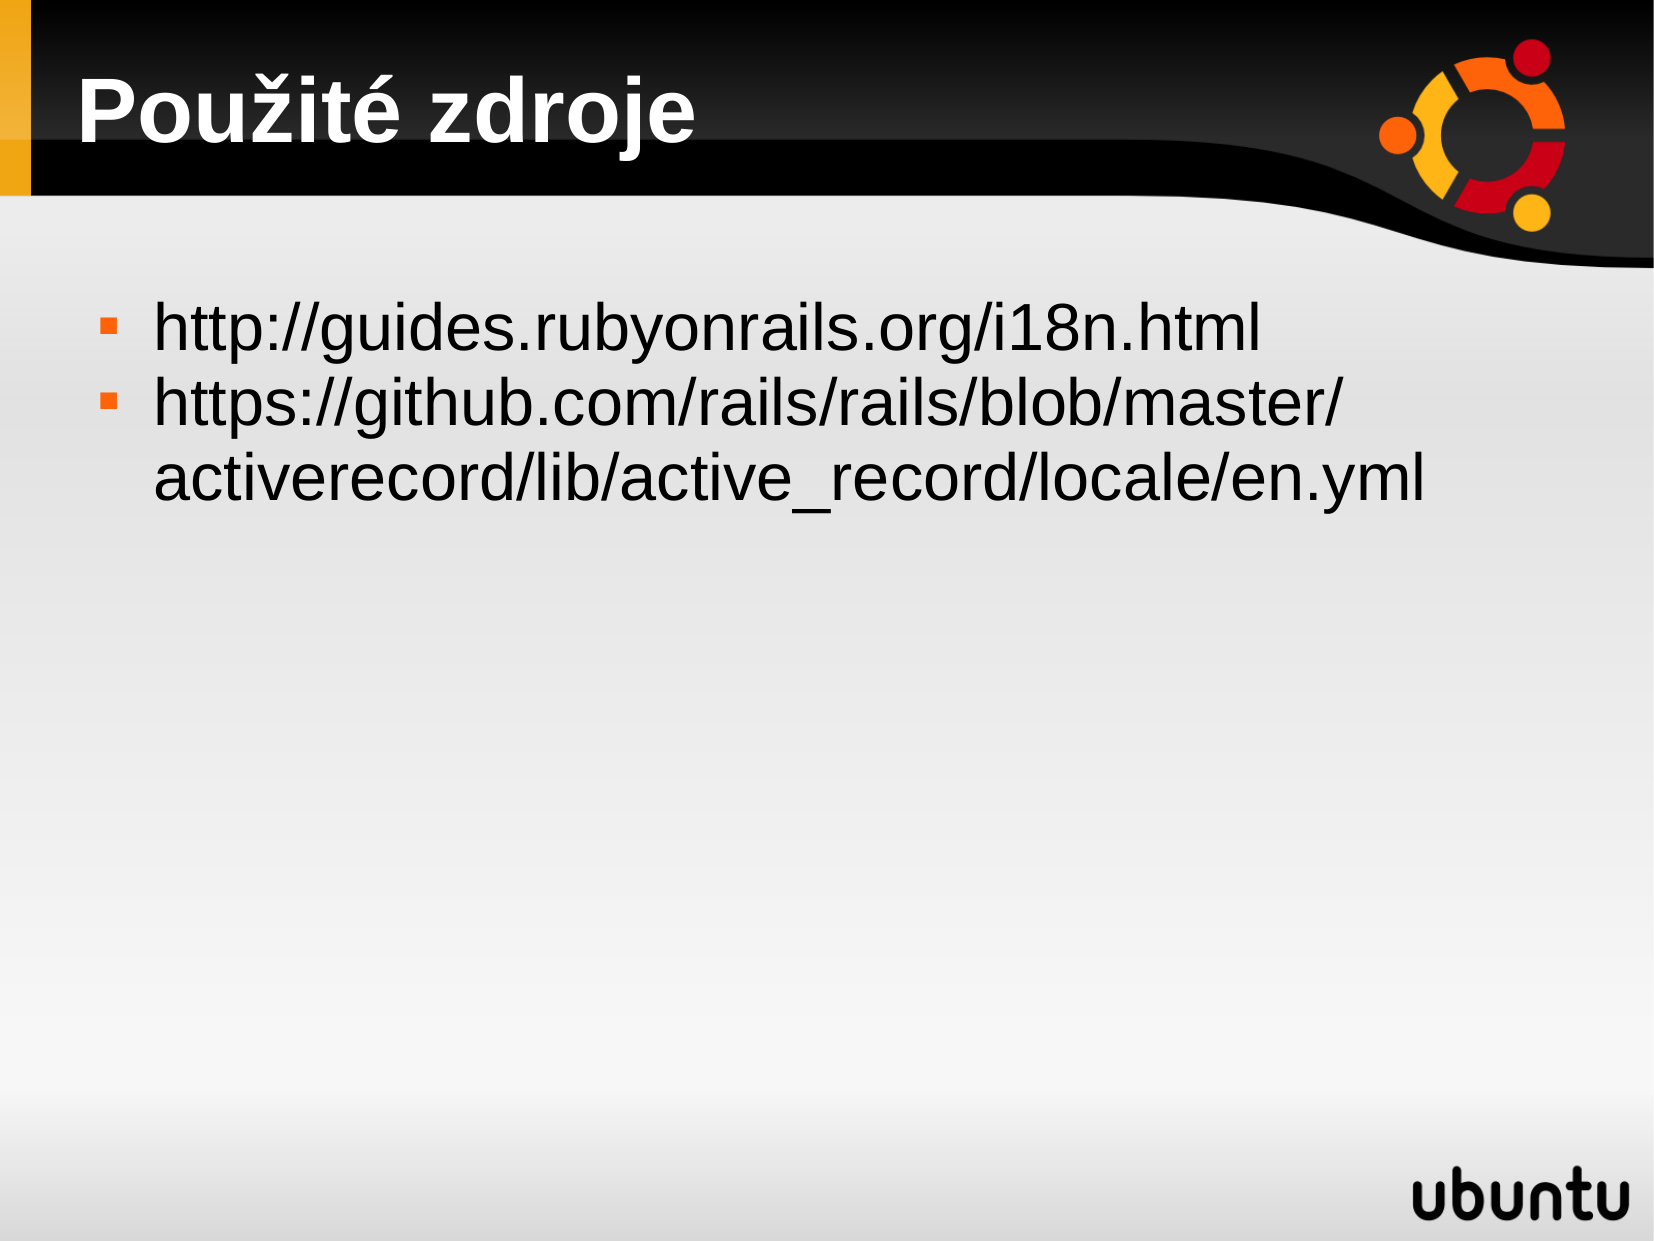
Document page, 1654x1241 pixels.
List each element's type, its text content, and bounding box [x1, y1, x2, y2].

picture [0, 0, 1654, 1241]
title Použité zdroje [76, 14, 1565, 207]
list http://guides.rubyonrails.org/i18n.html https://github.com/rails/rails/blob/master/activerecord/lib/active_record/locale/en.yml [82, 290, 1571, 1094]
